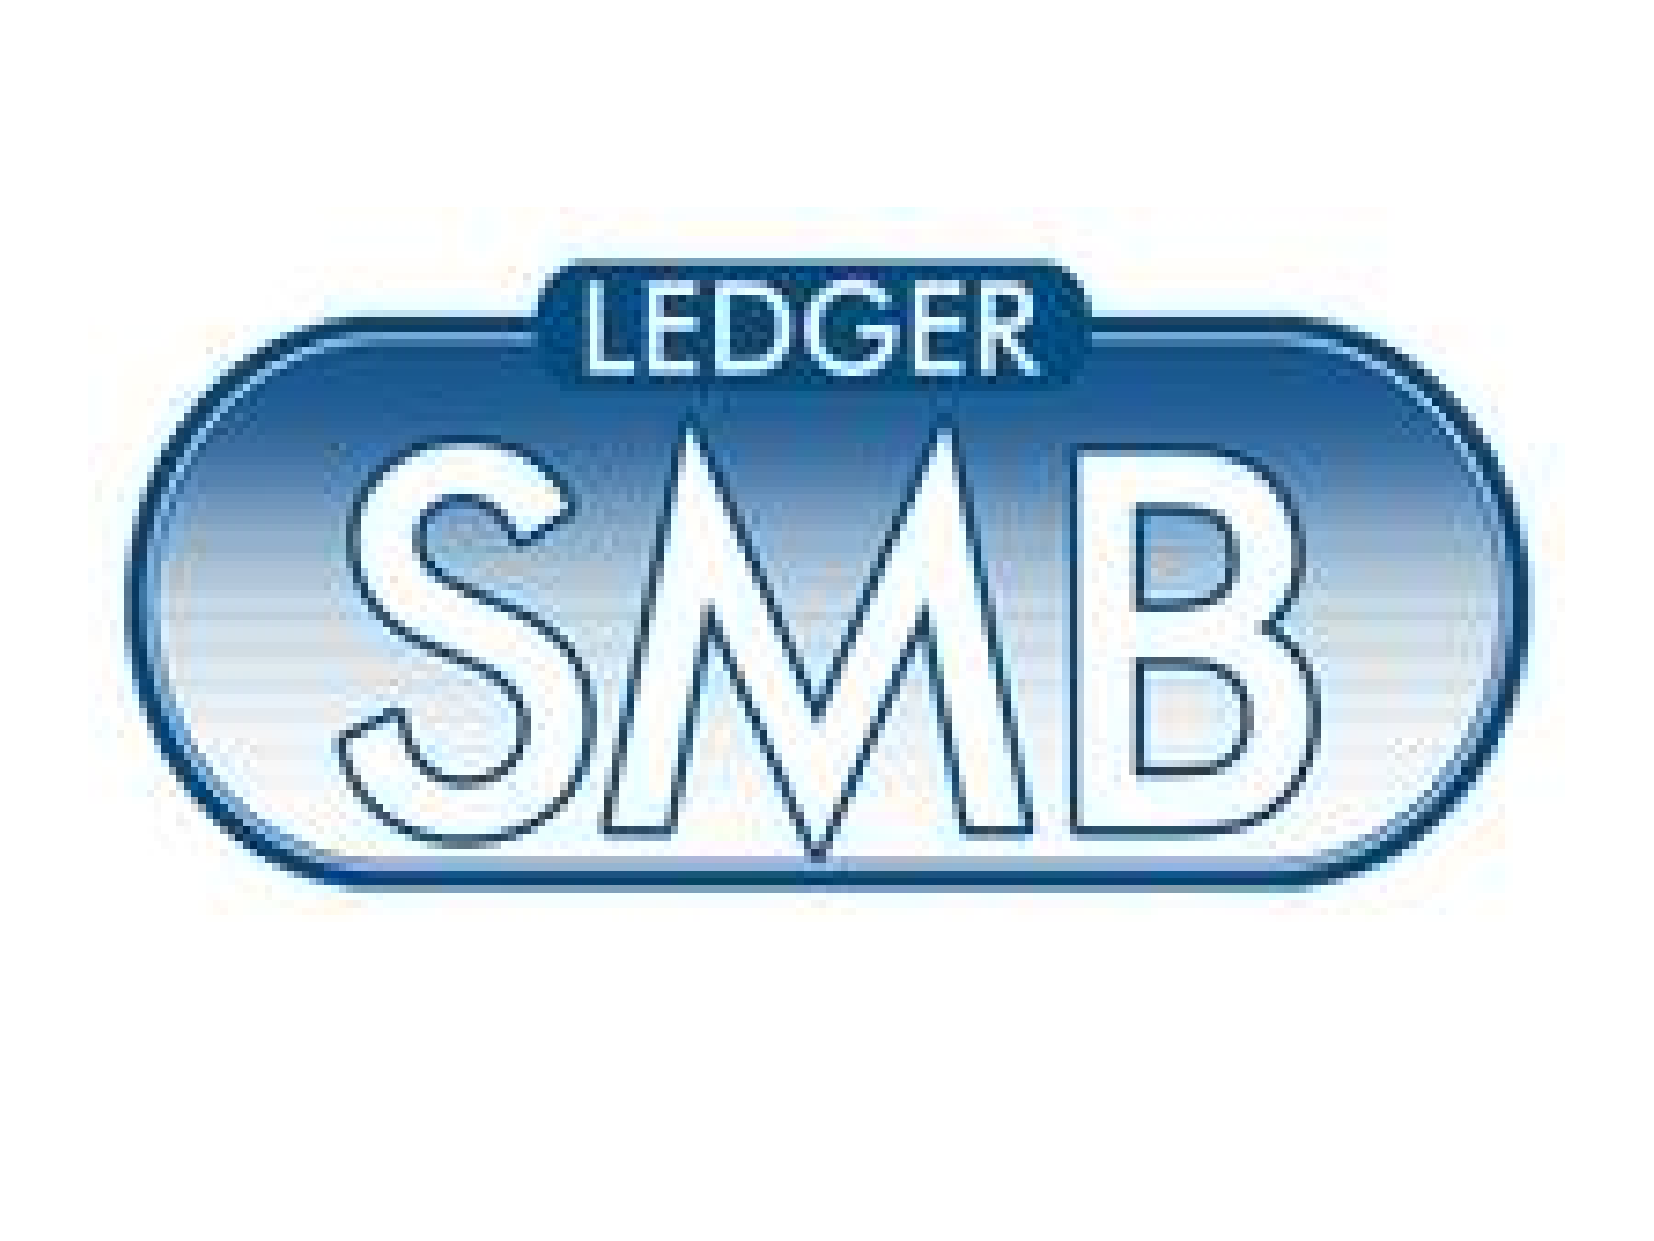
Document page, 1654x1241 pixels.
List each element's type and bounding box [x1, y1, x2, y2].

picture [88, 207, 1565, 945]
